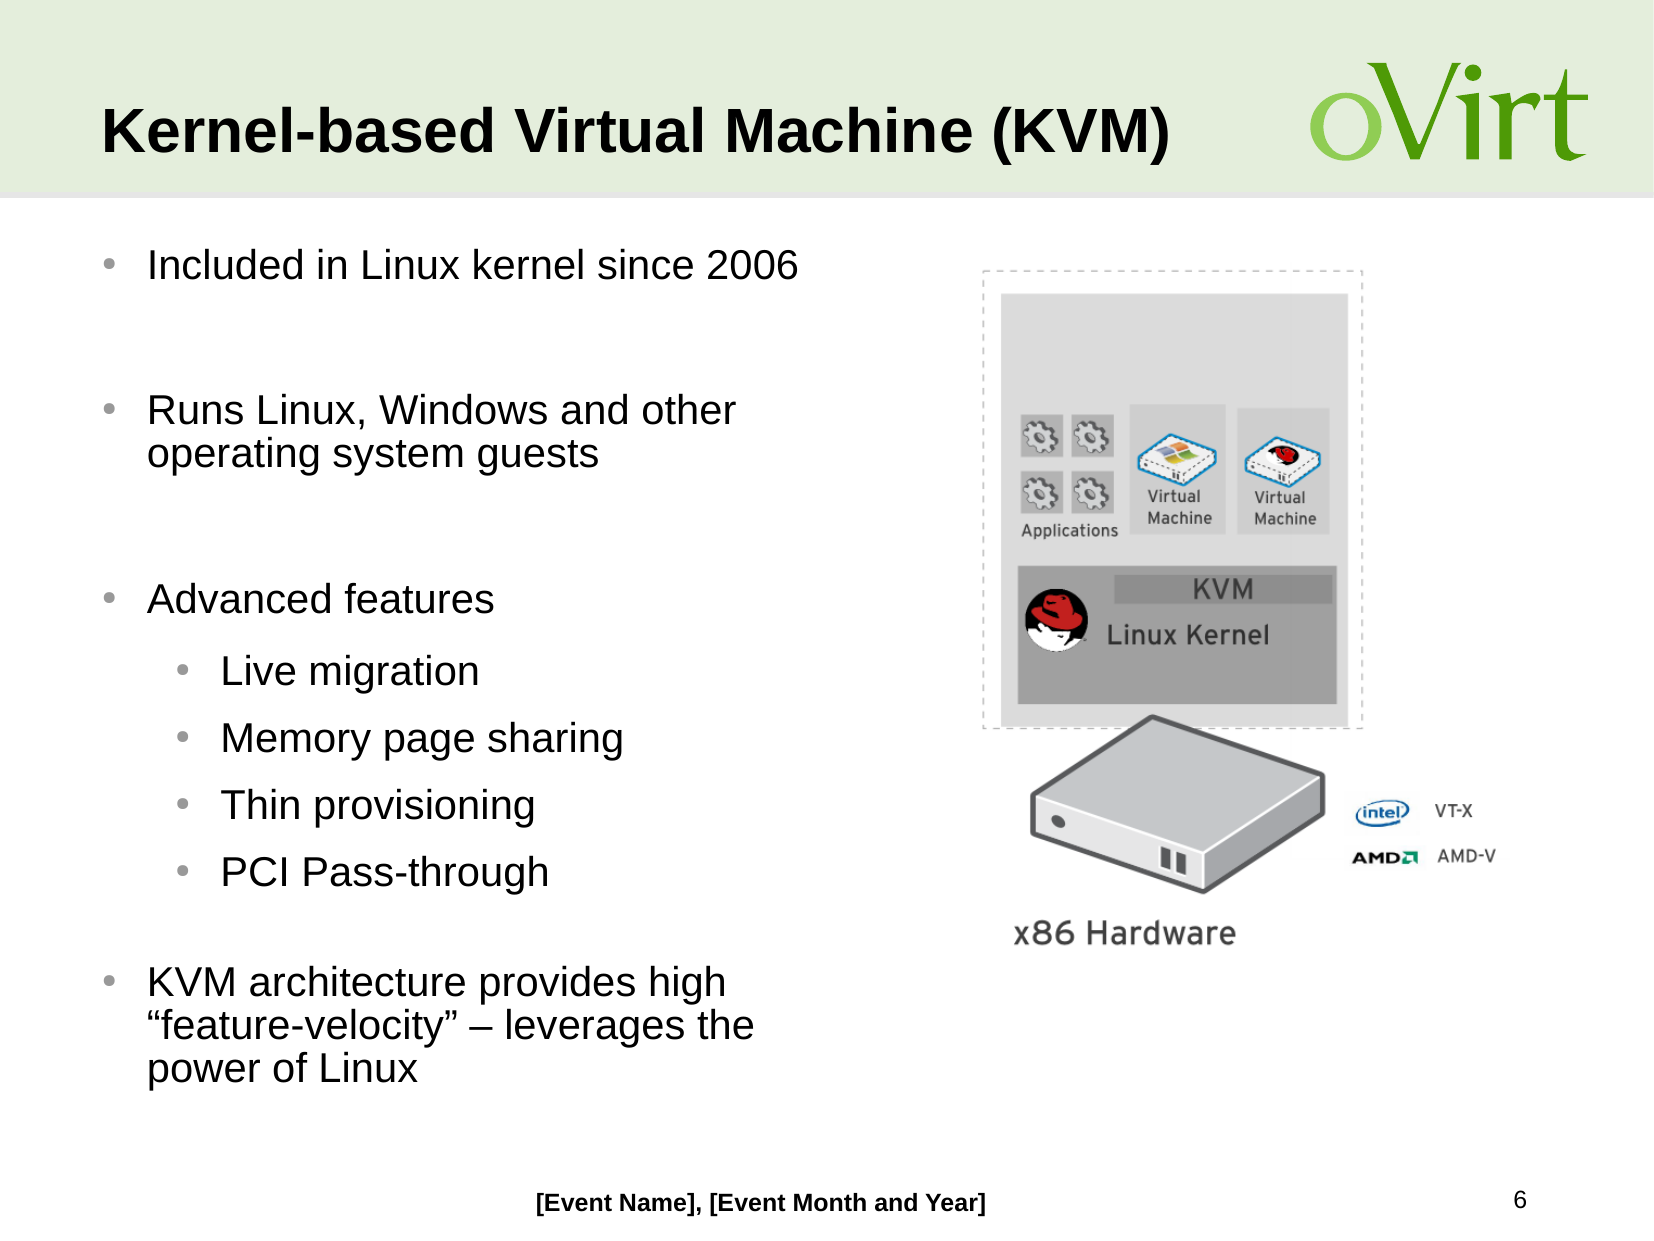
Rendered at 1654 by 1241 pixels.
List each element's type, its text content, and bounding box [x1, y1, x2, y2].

picture [975, 262, 1510, 953]
list Included in Linux kernel since 2006 Runs Linux, Windows and other operating system guests Advanced features Live migration Memory page sharing Thin provisioning PCI Pass-through KVM architecture provides high “feature-velocity” – leverages the power of Linux [86, 244, 814, 1095]
title Kernel-based Virtual Machine (KVM) [86, 36, 1307, 225]
